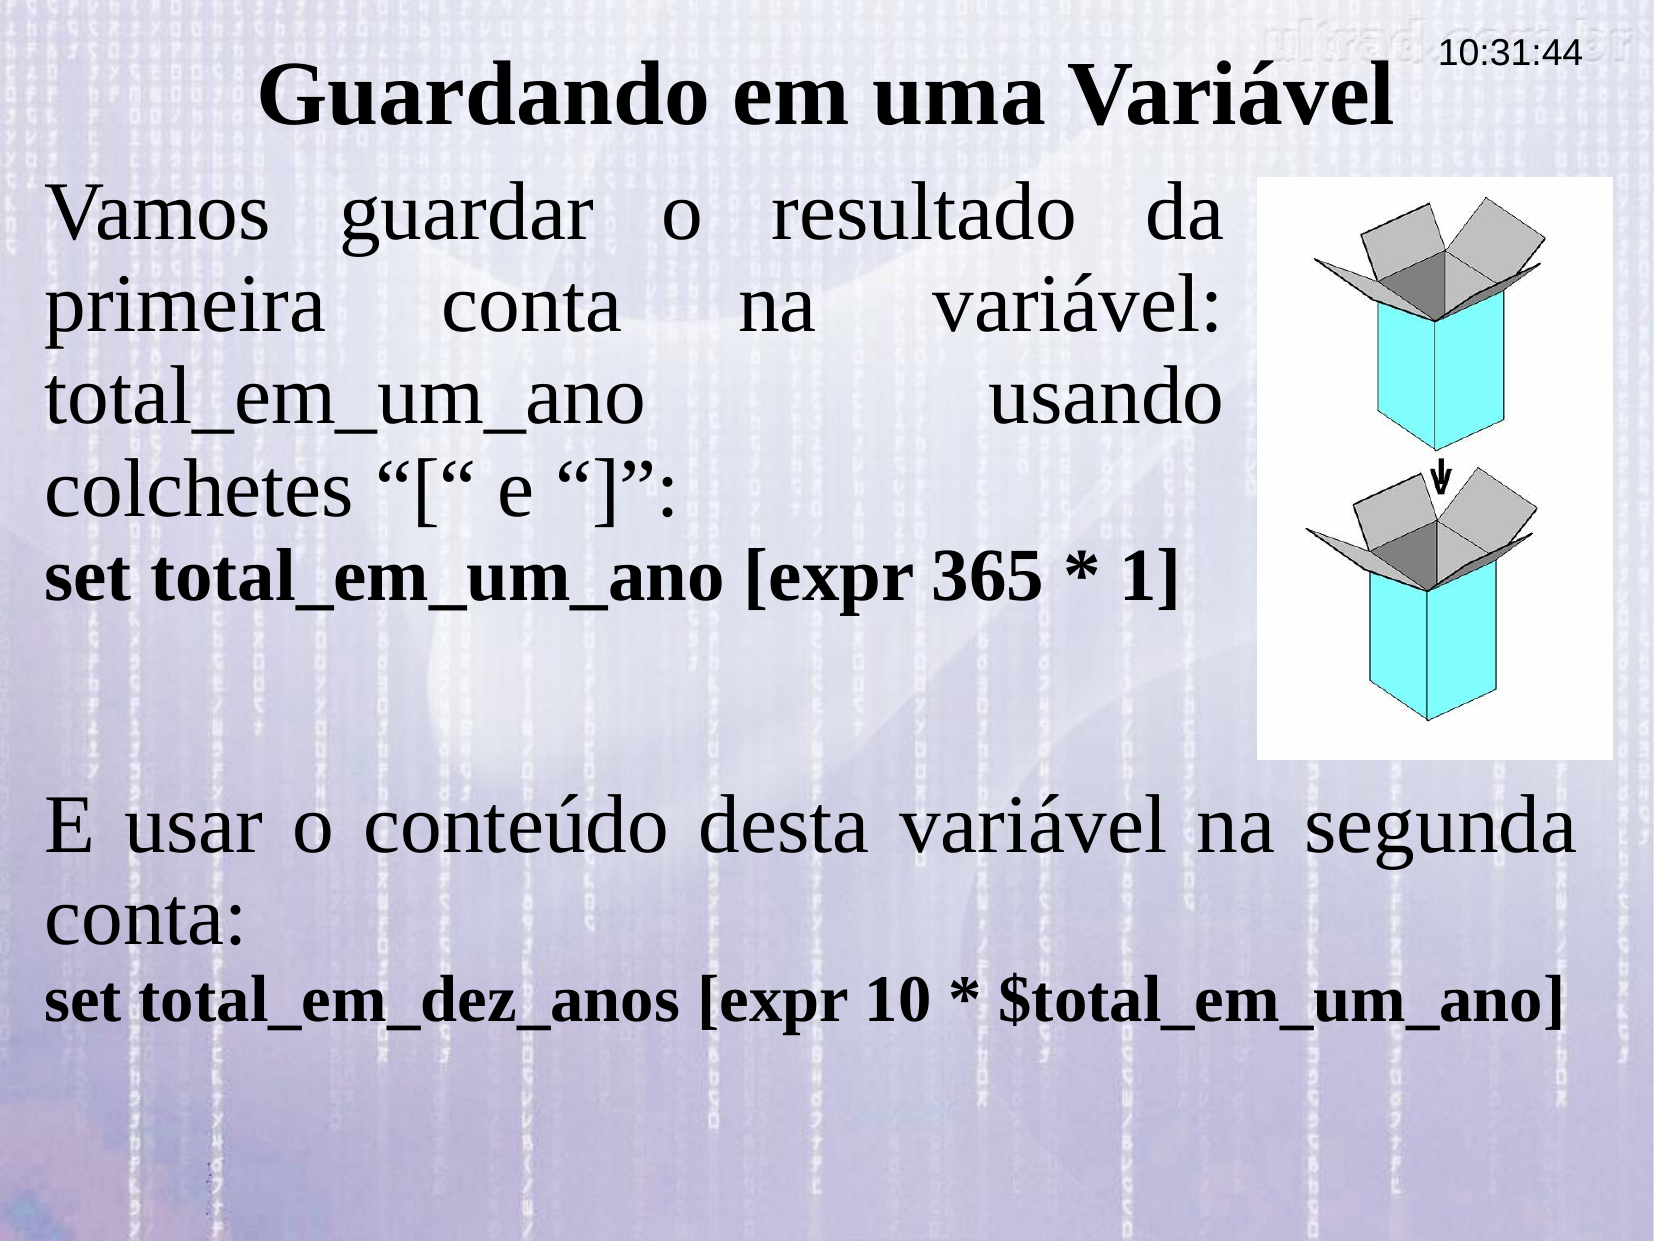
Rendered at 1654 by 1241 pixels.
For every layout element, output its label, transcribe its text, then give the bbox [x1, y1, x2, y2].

text_box Guardando em uma Variável [29, 35, 1625, 171]
text_box E usar o conteúdo desta variável na segunda conta: set total_em_dez_anos [expr 10 * $total_em_um_ano] [29, 770, 1595, 1182]
picture [0, 0, 1654, 1241]
text_box Vamos guardar o resultado da primeira conta na variável: total_em_um_ano usando colchetes “[“ e “]”: set total_em_um_ano [expr 365 * 1] [29, 157, 1241, 673]
text_box 11:21:04 [1423, 23, 1631, 94]
